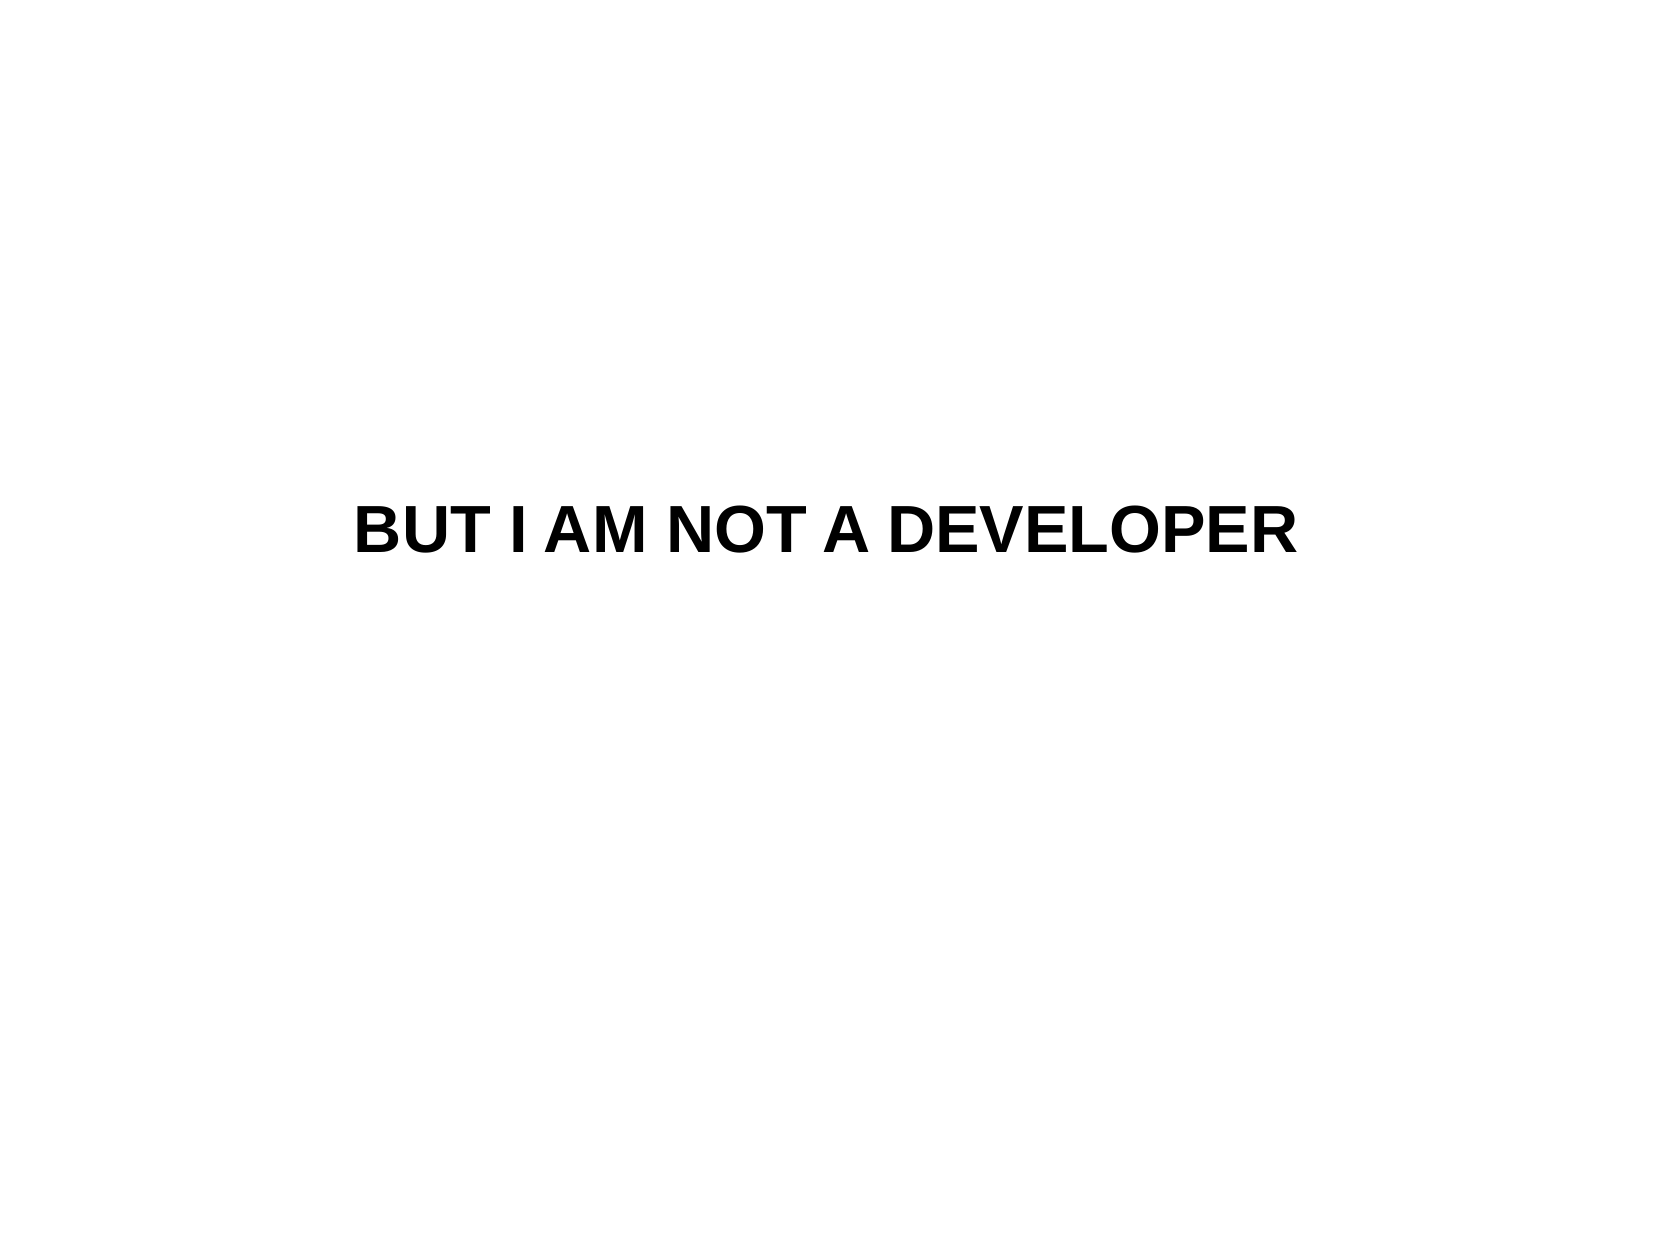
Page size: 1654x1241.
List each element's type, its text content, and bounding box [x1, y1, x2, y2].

subtitle BUT I AM NOT A DEVELOPER [82, 49, 1571, 1010]
